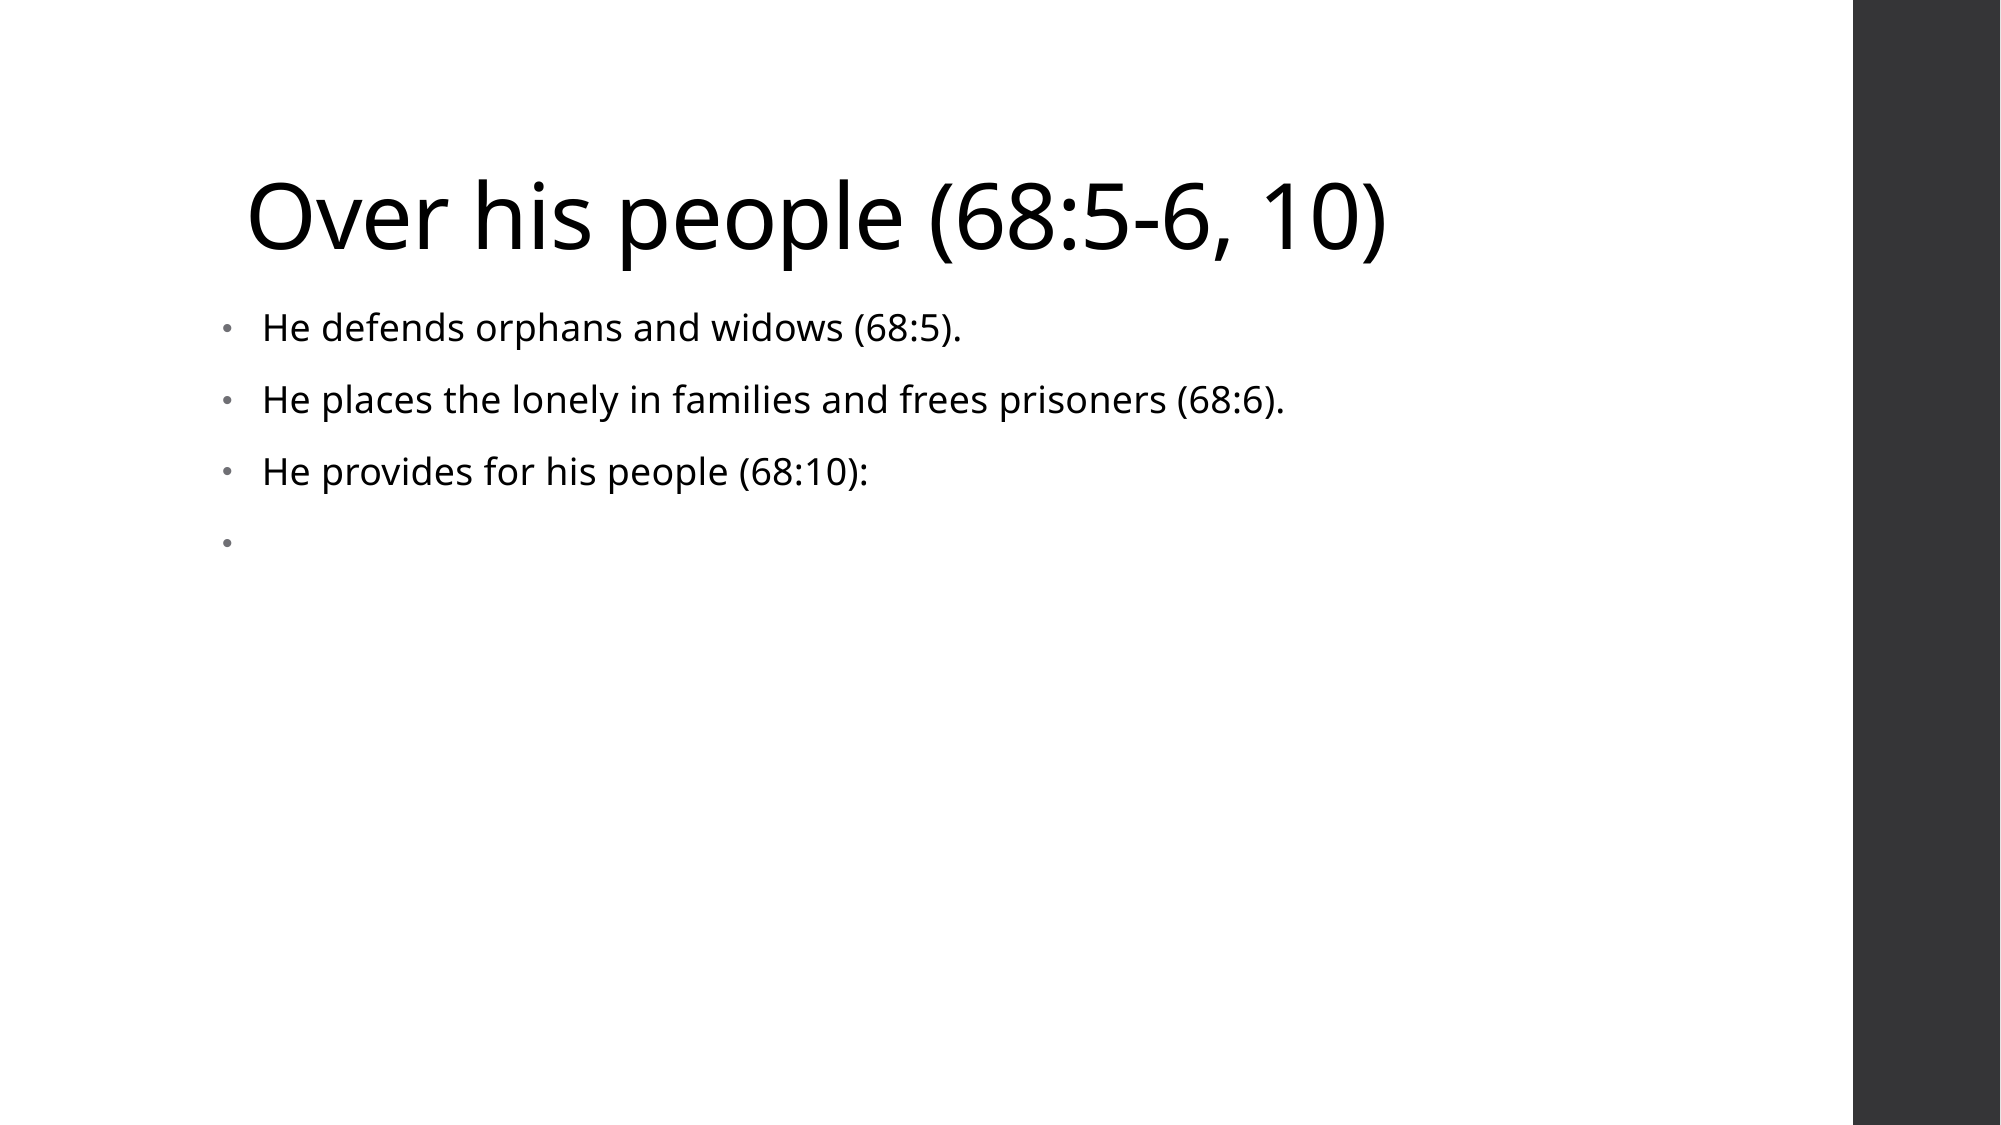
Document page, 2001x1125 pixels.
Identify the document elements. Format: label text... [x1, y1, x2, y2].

title Over his people (68:5-6, 10) [206, 60, 1797, 278]
list He defends orphans and widows (68:5). He places the lonely in families and frees prisoners (68:6). He provides for his people (68:10): [206, 299, 1617, 1014]
